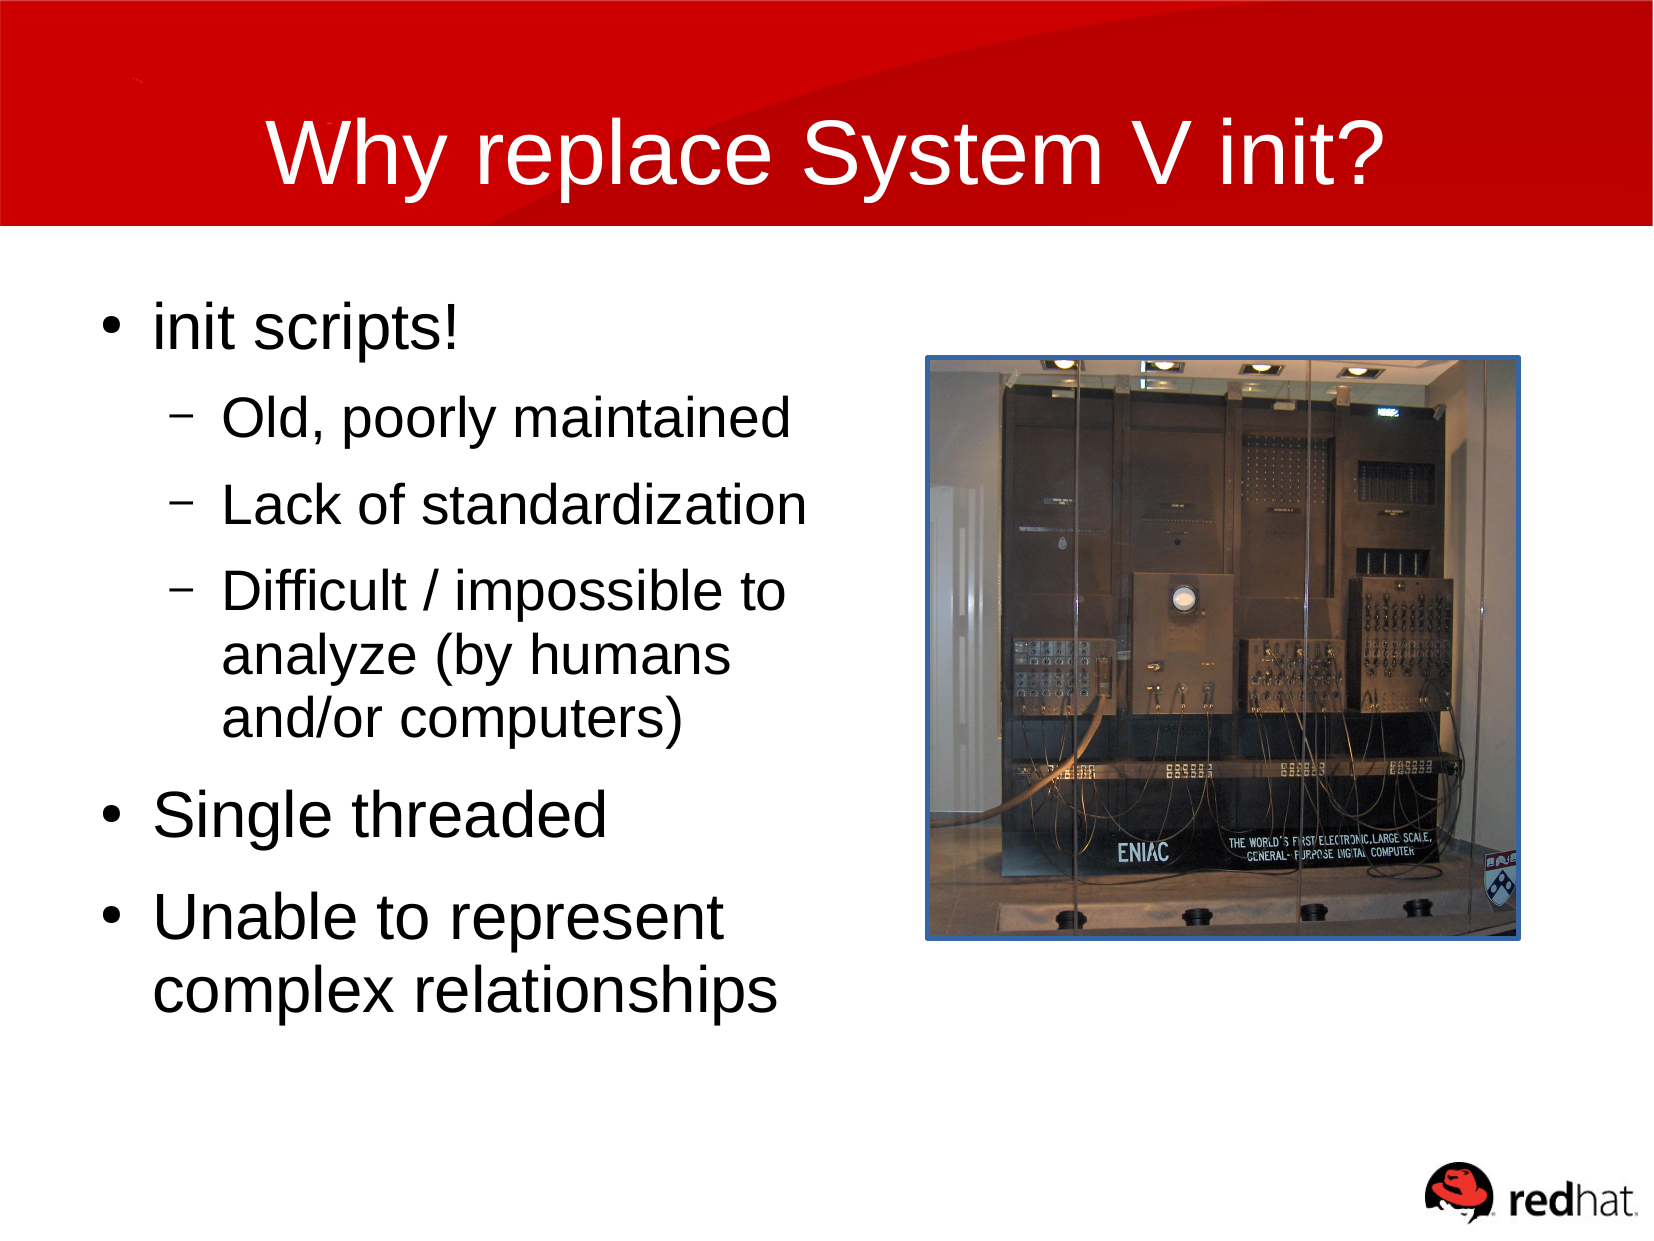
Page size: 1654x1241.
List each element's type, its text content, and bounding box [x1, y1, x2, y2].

title Why replace System V init? [82, 49, 1571, 257]
list init scripts! Old, poorly maintained Lack of standardization Difficult / impossible to analyze (by humans and/or computers) Single threaded Unable to represent complex relationships [82, 290, 809, 1156]
picture [930, 360, 1517, 936]
picture [0, 0, 1653, 226]
picture [1425, 1162, 1638, 1232]
